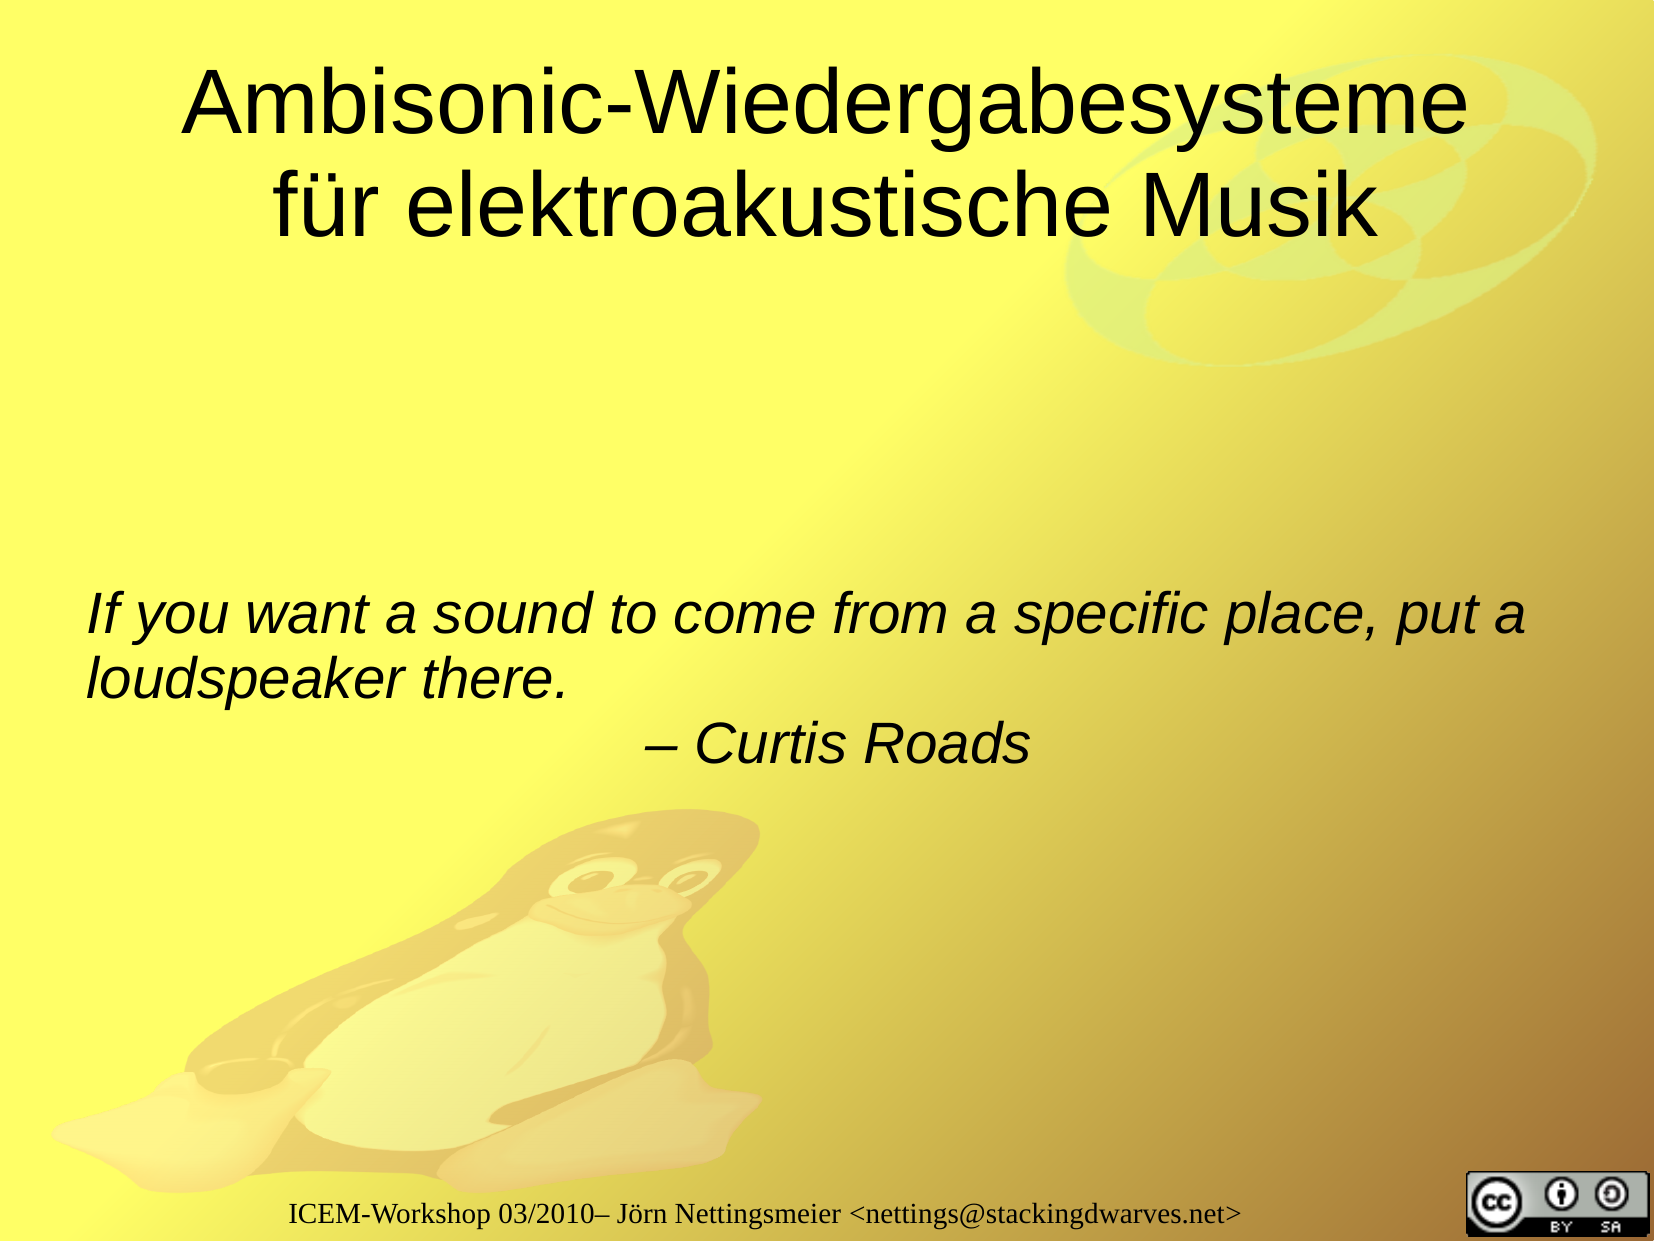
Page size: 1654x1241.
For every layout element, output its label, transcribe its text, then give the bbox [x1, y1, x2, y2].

title Ambisonic-Wiedergabesysteme für elektroakustische Musik [82, 39, 1571, 267]
subtitle If you want a sound to come from a specific place, put a loudspeaker there. – Curtis Roads [86, 301, 1576, 1121]
picture [1466, 1171, 1650, 1237]
